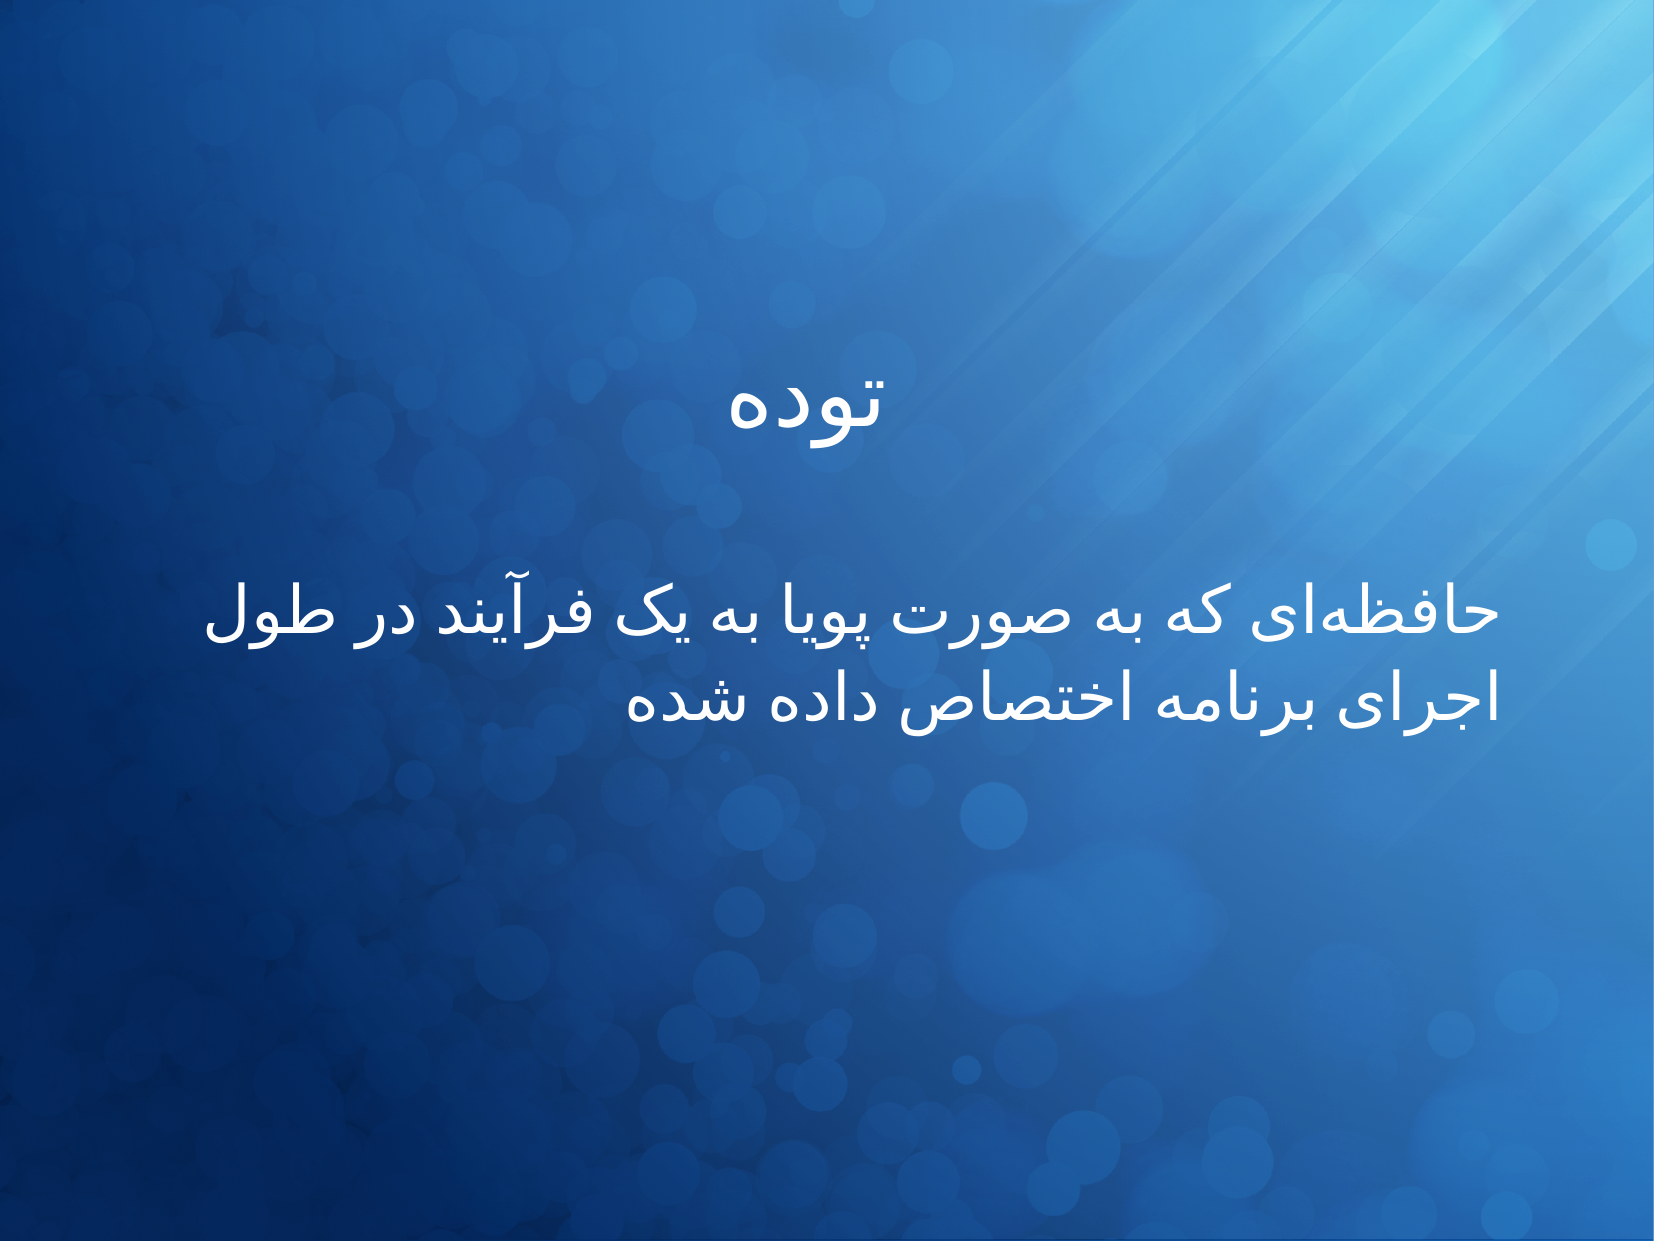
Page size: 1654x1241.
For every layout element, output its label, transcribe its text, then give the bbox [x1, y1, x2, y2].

title توده [112, 319, 1501, 488]
picture [0, 0, 1654, 1241]
list حافظه‌ای که به صورت پویا به یک فرآیند در طول اجرای برنامه اختصاص داده شده [122, 573, 1576, 938]
